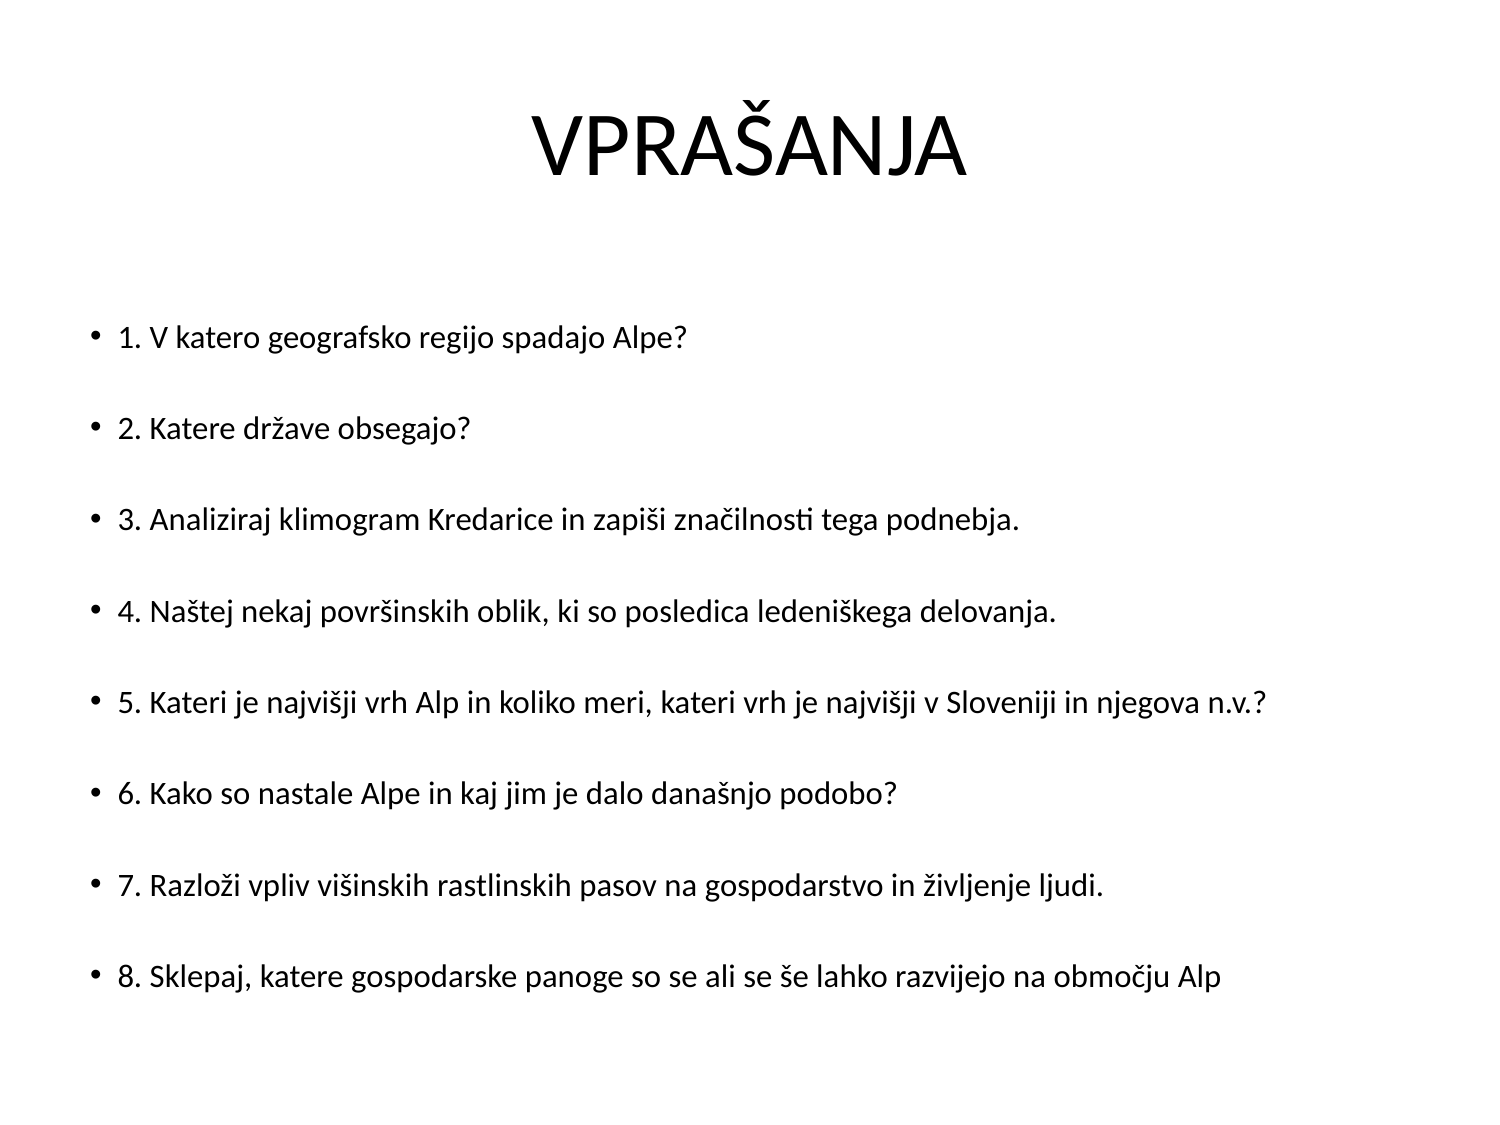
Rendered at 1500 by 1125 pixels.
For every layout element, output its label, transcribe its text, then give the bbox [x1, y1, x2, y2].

list 1. V katero geografsko regijo spadajo Alpe? 2. Katere države obsegajo? 3. Analiziraj klimogram Kredarice in zapiši značilnosti tega podnebja. 4. Naštej nekaj površinskih oblik, ki so posledica ledeniškega delovanja. 5. Kateri je najvišji vrh Alp in koliko meri, kateri vrh je najvišji v Sloveniji in njegova n.v.? 6. Kako so nastale Alpe in kaj jim je dalo današnjo podobo? 7. Razloži vpliv višinskih rastlinskih pasov na gospodarstvo in življenje ljudi. 8. Sklepaj, katere gospodarske panoge so se ali se še lahko razvijejo na območju Alp [75, 262, 1425, 1005]
title VPRAŠANJA [75, 45, 1425, 233]
